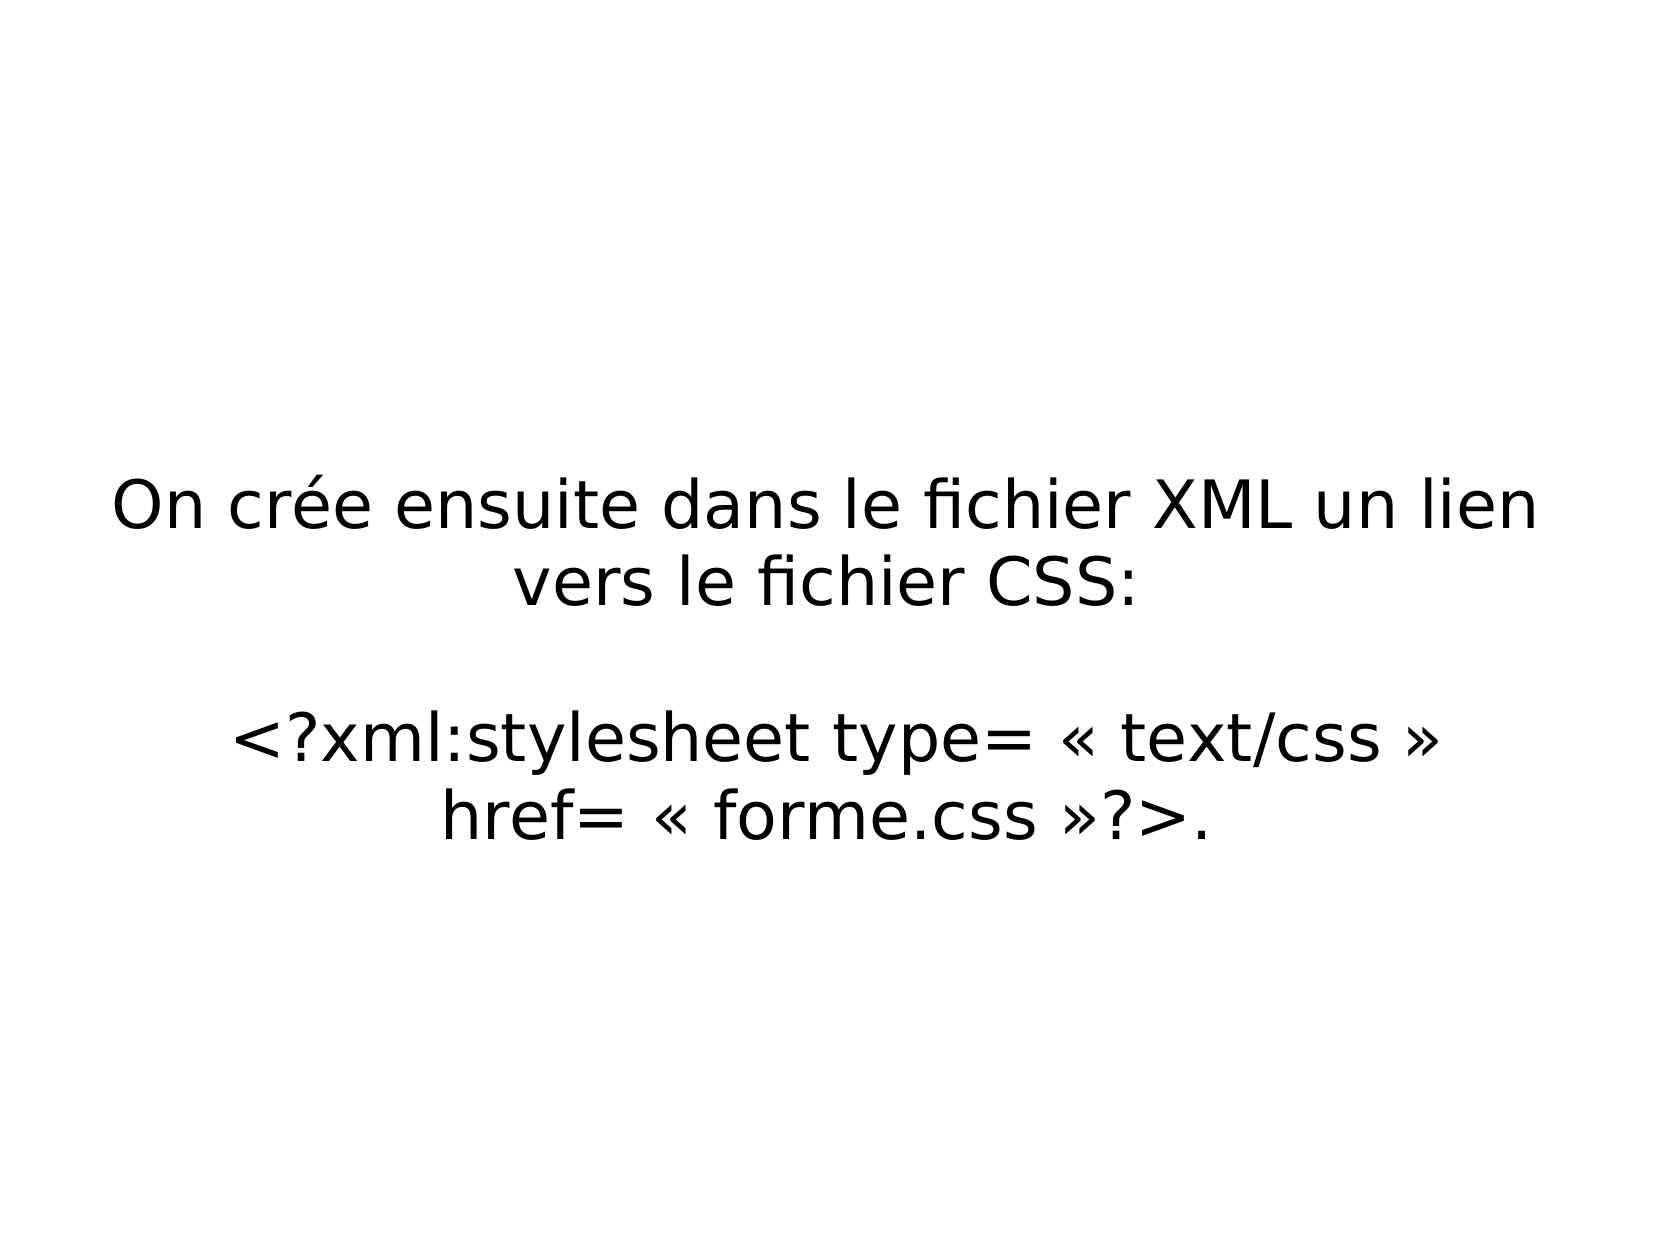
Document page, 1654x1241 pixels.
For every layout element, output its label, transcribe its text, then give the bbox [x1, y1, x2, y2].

subtitle On crée ensuite dans le fichier XML un lien vers le fichier CSS: <?xml:stylesheet type= « text/css » href= « forme.css »?>. [82, 290, 1571, 1109]
